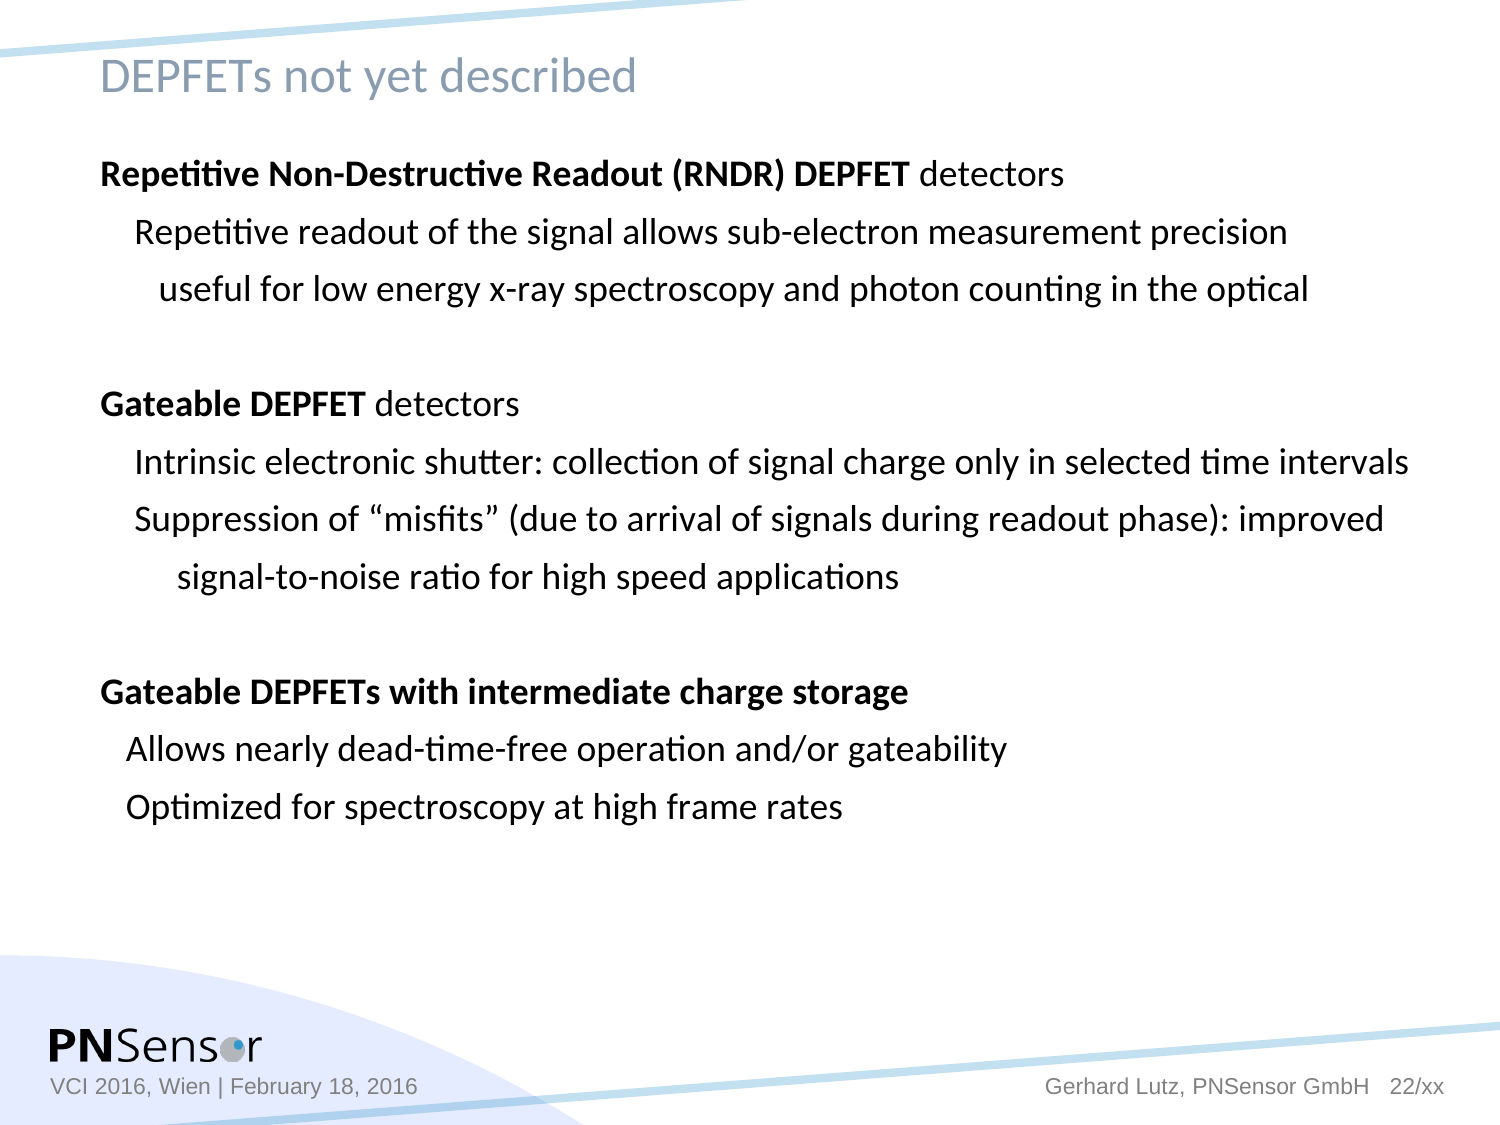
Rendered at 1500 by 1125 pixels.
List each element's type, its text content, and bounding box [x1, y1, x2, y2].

title DEPFETs not yet described [99, 42, 1426, 127]
list Repetitive Non-Destructive Readout (RNDR) DEPFET detectors Repetitive readout of the signal allows sub-electron measurement precision useful for low energy x-ray spectroscopy and photon counting in the optical Gateable DEPFET detectors Intrinsic electronic shutter: collection of signal charge only in selected time intervals Suppression of “misfits” (due to arrival of signals during readout phase): improved signal-to-noise ratio for high speed applications Gateable DEPFETs with intermediate charge storage Allows nearly dead-time-free operation and/or gateability Optimized for spectroscopy at high frame rates [100, 149, 1459, 991]
